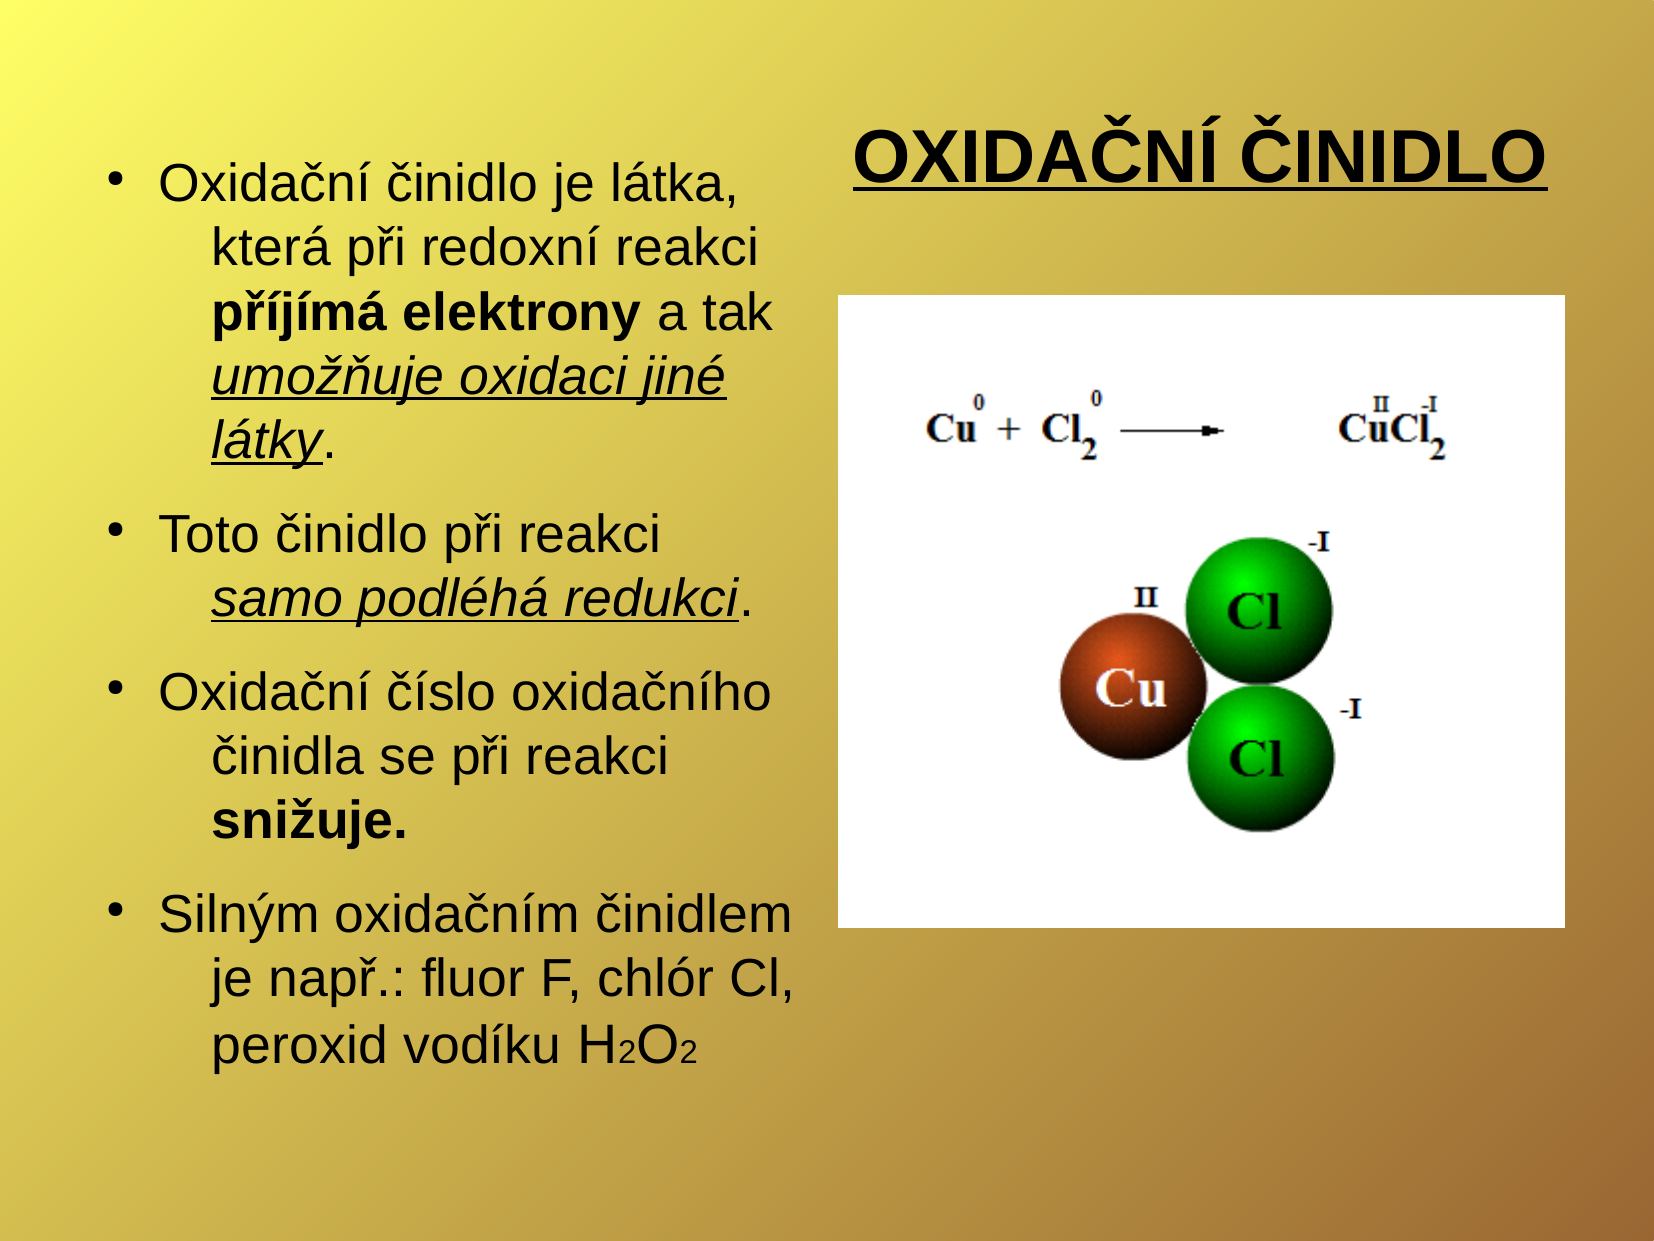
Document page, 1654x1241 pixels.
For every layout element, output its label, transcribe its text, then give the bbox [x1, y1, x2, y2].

list Oxidační činidlo je látka, která při redoxní reakci příjímá elektrony a tak umožňuje oxidaci jiné látky. Toto činidlo při reakci samo podléhá redukci. Oxidační číslo oxidačního činidla se při reakci snižuje. Silným oxidačním činidlem je např.: fluor F, chlór Cl, peroxid vodíku H2O2 [71, 147, 798, 1149]
picture [838, 295, 1565, 928]
title OXIDAČNÍ ČINIDLO [82, 49, 1571, 257]
